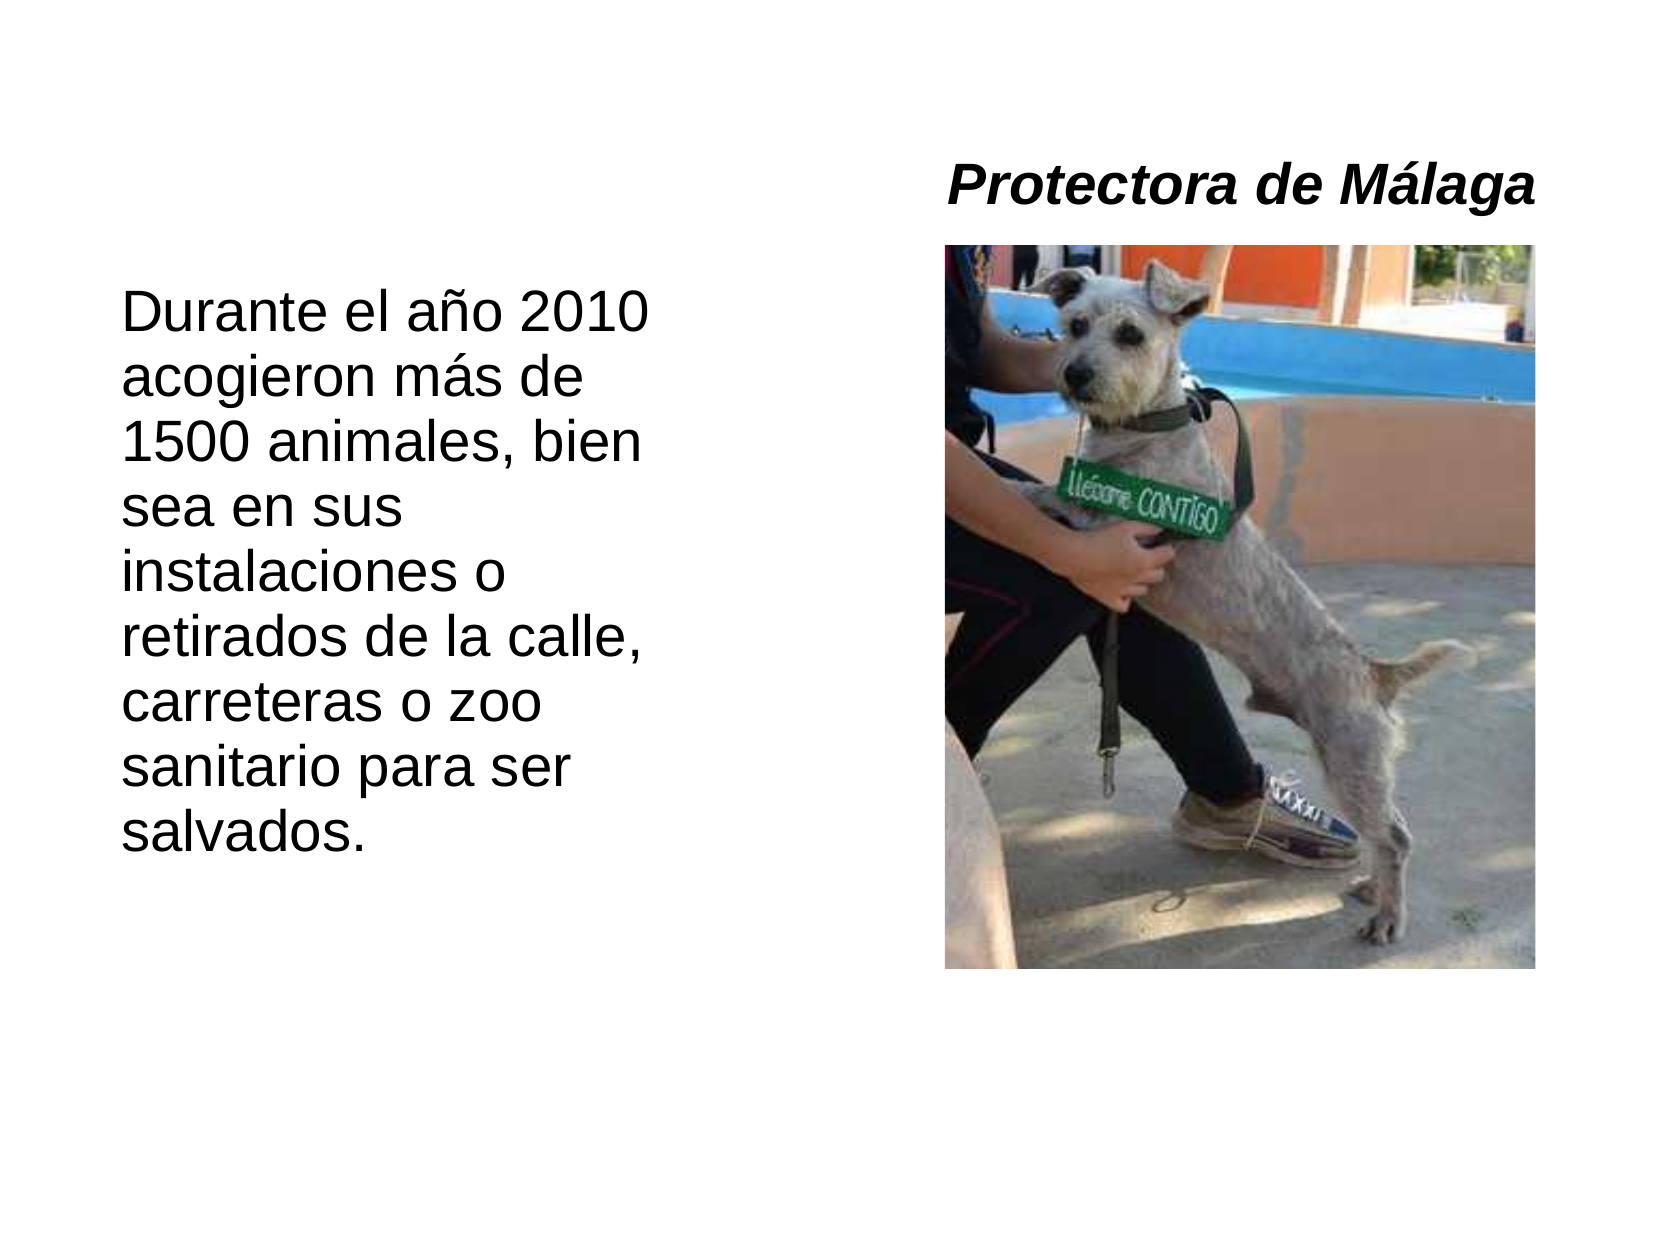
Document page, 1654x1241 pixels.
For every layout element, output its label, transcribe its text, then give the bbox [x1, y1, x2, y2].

text_box Durante el año 2010 acogieron más de 1500 animales, bien sea en sus instalaciones o retirados de la calle, carreteras o zoo sanitario para ser salvados. [106, 271, 709, 874]
text_box Protectora de Málaga [933, 144, 1560, 226]
picture [944, 245, 1536, 969]
